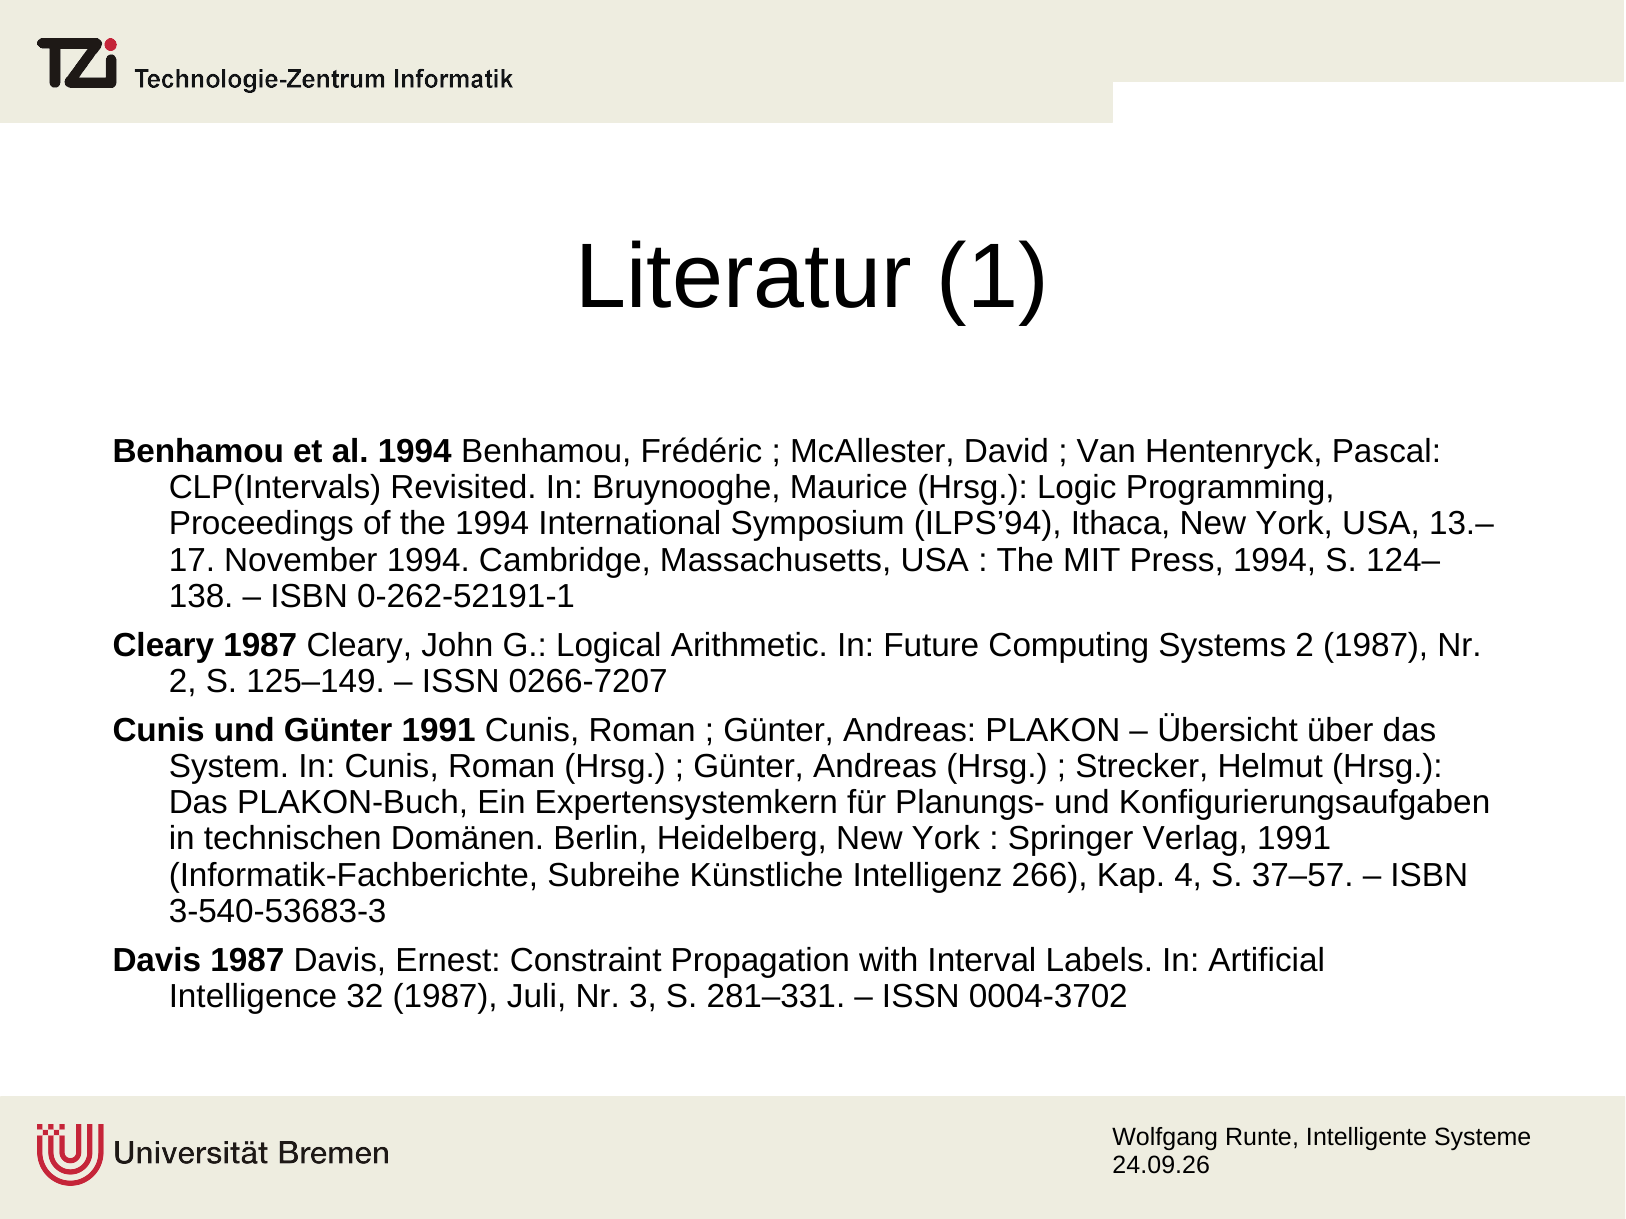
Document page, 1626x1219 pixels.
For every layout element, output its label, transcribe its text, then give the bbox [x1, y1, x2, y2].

picture [37, 1124, 388, 1186]
list Benhamou et al. 1994 Benhamou, Frédéric ; McAllester, David ; Van Hentenryck, Pascal: CLP(Intervals) Revisited. In: Bruynooghe, Maurice (Hrsg.): Logic Programming, Proceedings of the 1994 International Symposium (ILPS’94), Ithaca, New York, USA, 13.–17. November 1994. Cambridge, Massachusetts, USA : The MIT Press, 1994, S. 124–138. – ISBN 0-262-52191-1 Cleary 1987 Cleary, John G.: Logical Arithmetic. In: Future Computing Systems 2 (1987), Nr. 2, S. 125–149. – ISSN 0266-7207 Cunis und Günter 1991 Cunis, Roman ; Günter, Andreas: PLAKON – Übersicht über das System. In: Cunis, Roman (Hrsg.) ; Günter, Andreas (Hrsg.) ; Strecker, Helmut (Hrsg.): Das PLAKON-Buch, Ein Expertensystemkern für Planungs- und Konfigurierungsaufgaben in technischen Domänen. Berlin, Heidelberg, New York : Springer Verlag, 1991 (Informatik-Fachberichte, Subreihe Künstliche Intelligenz 266), Kap. 4, S. 37–57. – ISBN 3-540-53683-3 Davis 1987 Davis, Ernest: Constraint Propagation with Interval Labels. In: Artificial Intelligence 32 (1987), Juli, Nr. 3, S. 281–331. – ISSN 0004-3702 [112, 433, 1500, 1070]
title Literatur (1) [112, 162, 1513, 393]
picture [37, 38, 513, 93]
